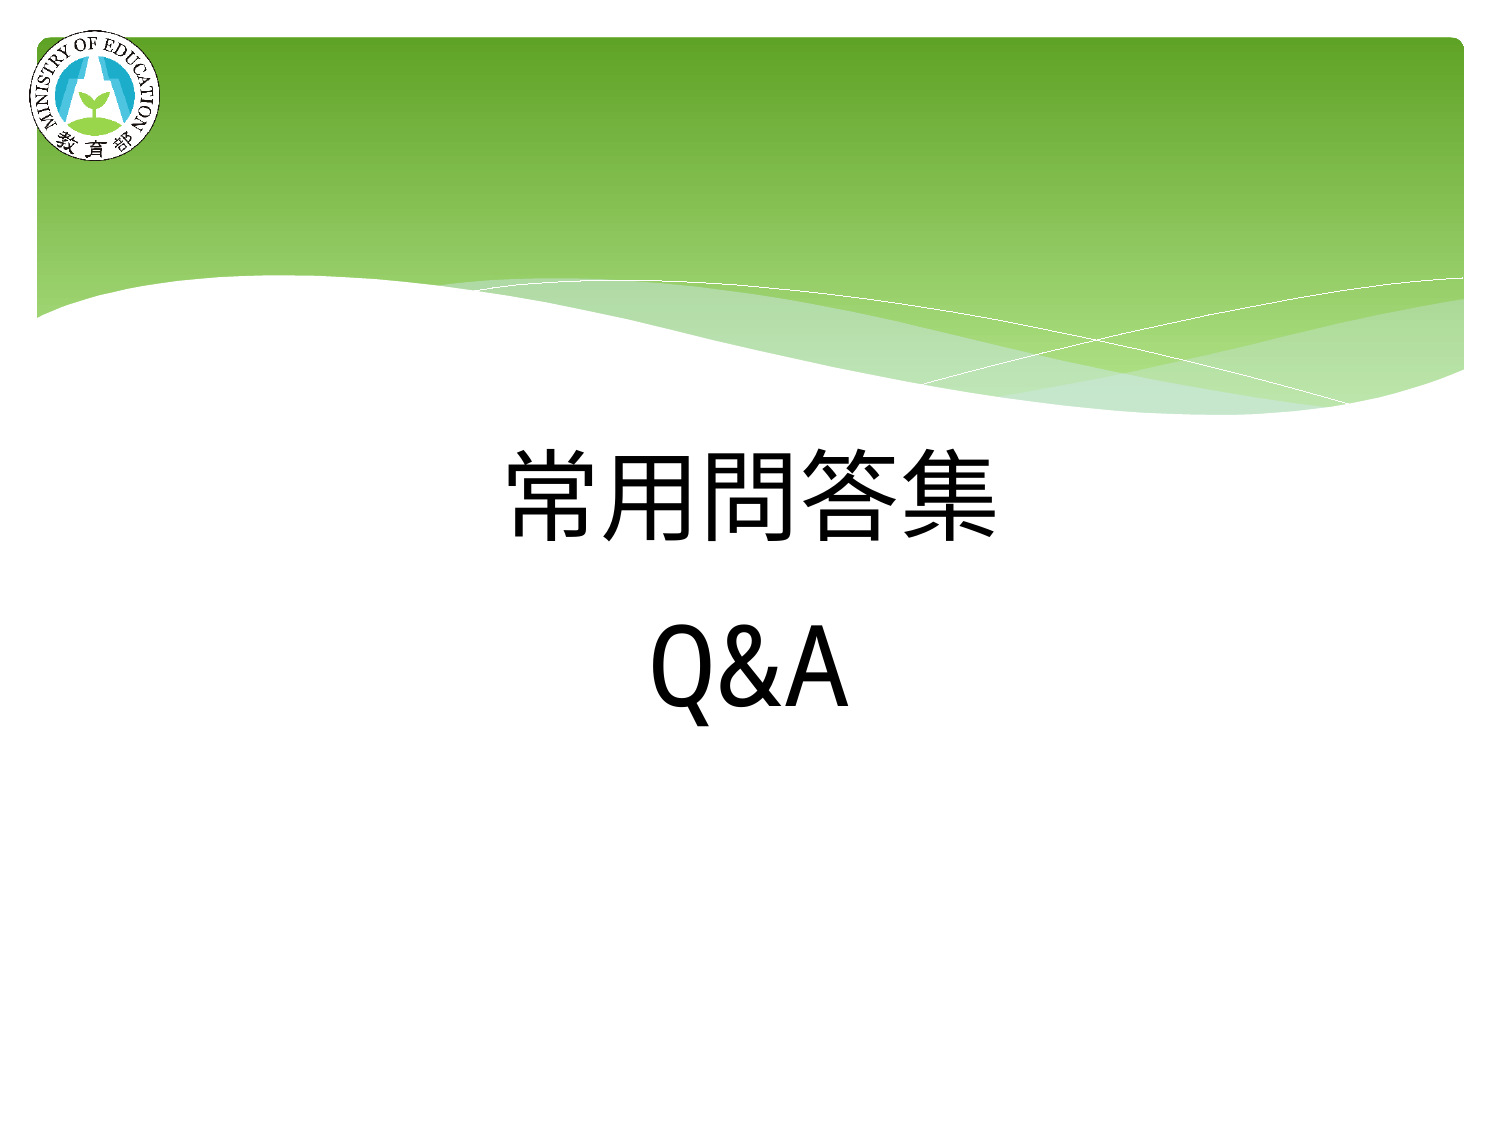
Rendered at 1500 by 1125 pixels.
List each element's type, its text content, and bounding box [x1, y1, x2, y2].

picture [29, 30, 160, 161]
title 常用問答集 [112, 399, 1388, 589]
text_box Q&A [374, 586, 1125, 736]
